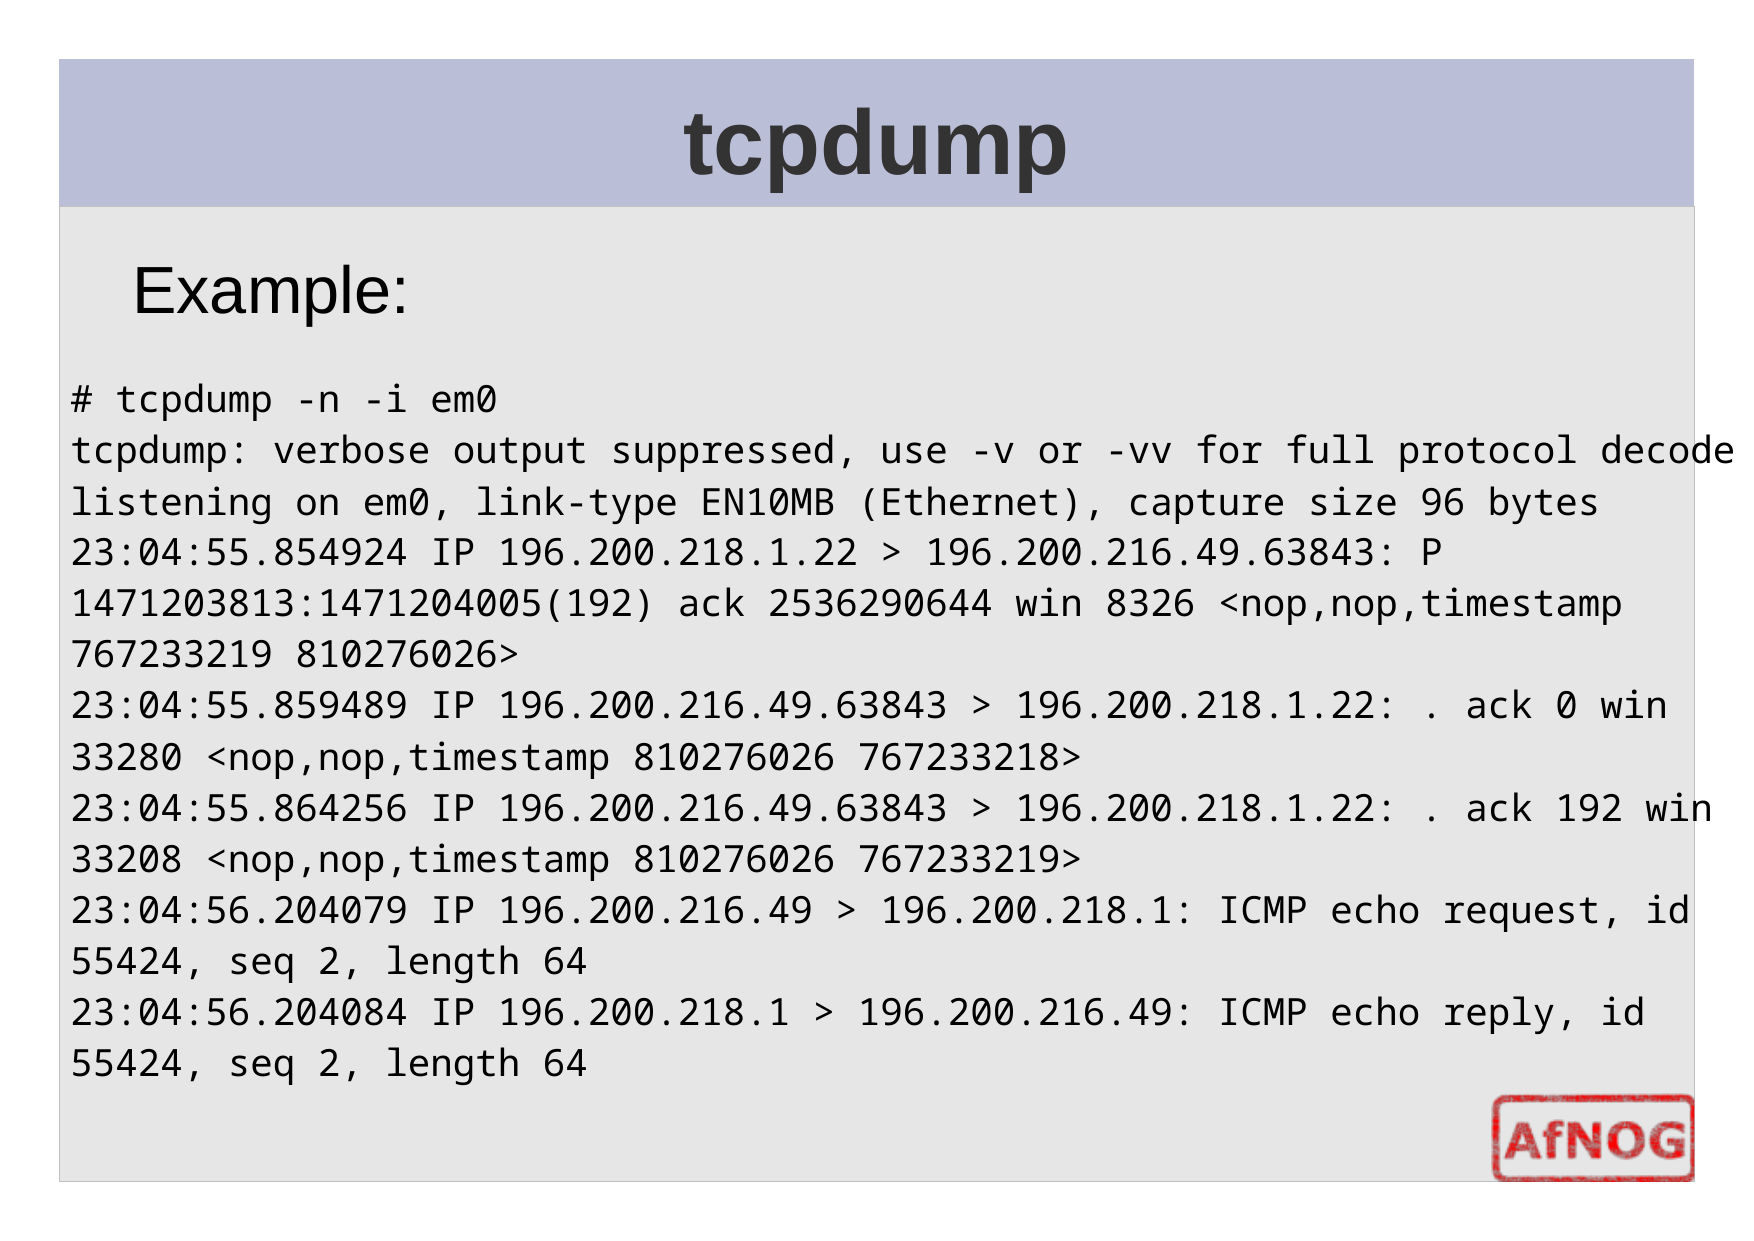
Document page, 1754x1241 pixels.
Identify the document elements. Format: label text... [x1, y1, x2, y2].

title tcpdump [59, 48, 1695, 237]
list Example: [114, 252, 1511, 355]
text_box # tcpdump -n -i em0 tcpdump: verbose output suppressed, use -v or -vv for full protocol decode listening on em0, link-type EN10MB (Ethernet), capture size 96 bytes 23:04:55.854924 IP 196.200.218.1.22 > 196.200.216.49.63843: P 1471203813:1471204005(192) ack 2536290644 win 8326 <nop,nop,timestamp 767233219 810276026> 23:04:55.859489 IP 196.200.216.49.63843 > 196.200.218.1.22: . ack 0 win 33280 <nop,nop,timestamp 810276026 767233218> 23:04:55.864256 IP 196.200.216.49.63843 > 196.200.218.1.22: . ack 192 win 33208 <nop,nop,timestamp 810276026 767233219> 23:04:56.204079 IP 196.200.216.49 > 196.200.218.1: ICMP echo request, id 55424, seq 2, length 64 23:04:56.204084 IP 196.200.218.1 > 196.200.216.49: ICMP echo reply, id 55424, seq 2, length 64 [67, 369, 1754, 1182]
